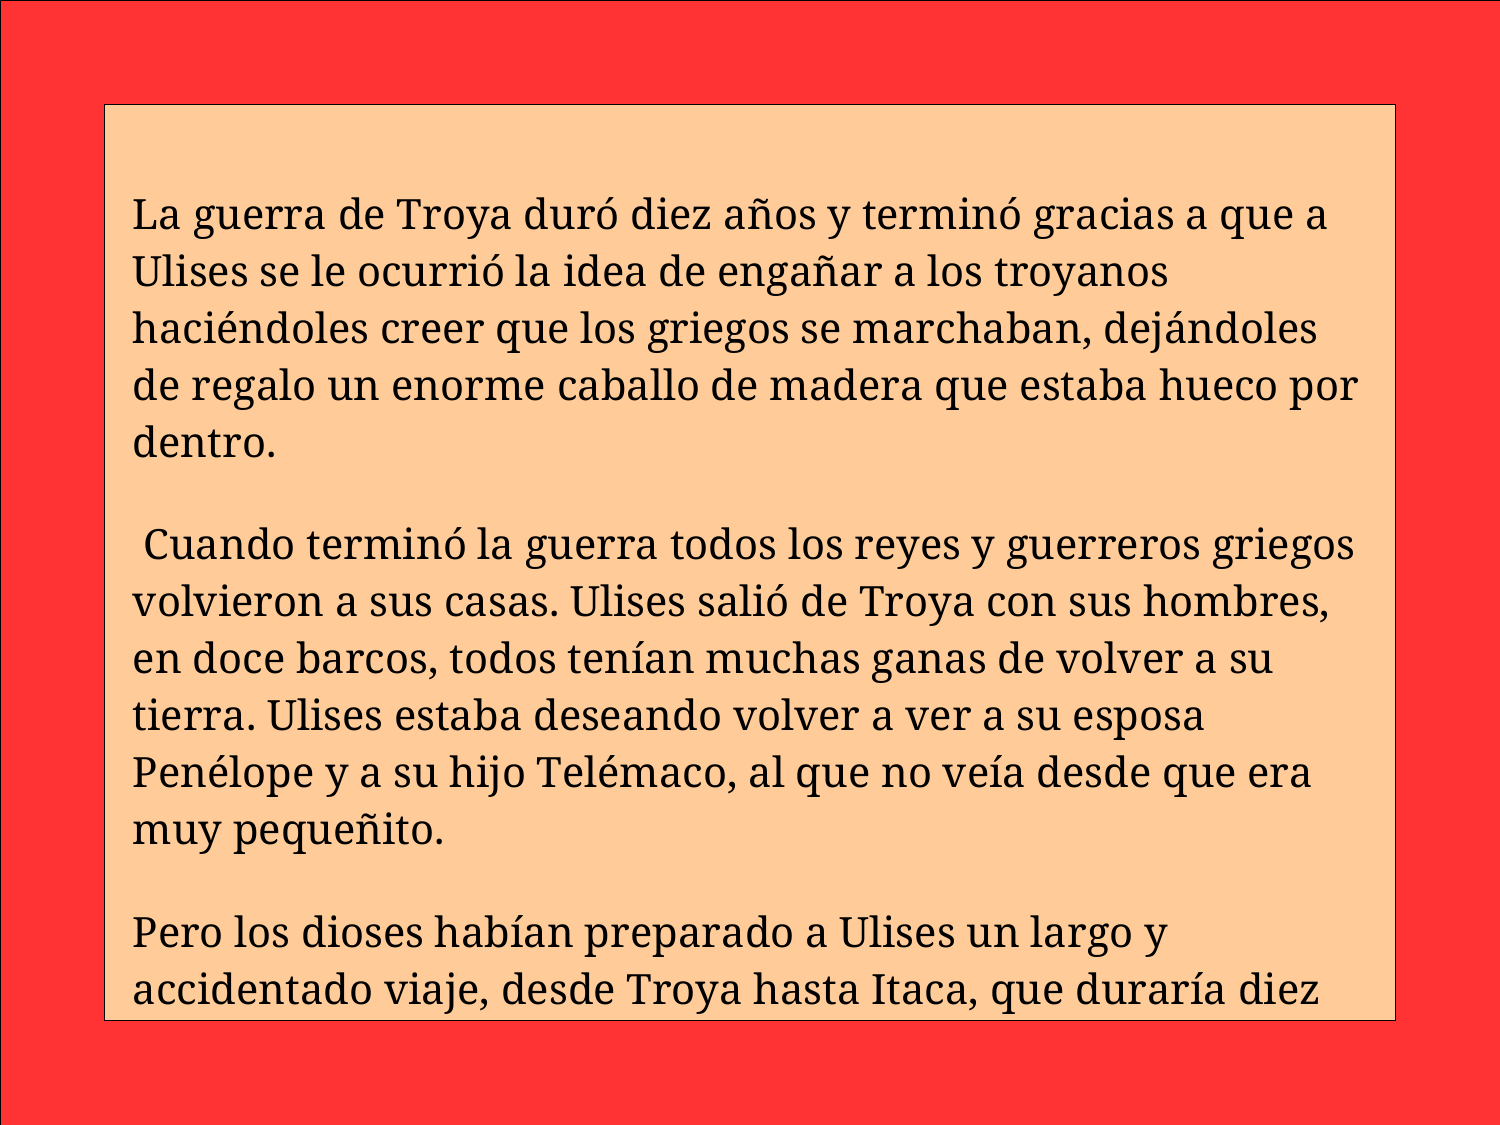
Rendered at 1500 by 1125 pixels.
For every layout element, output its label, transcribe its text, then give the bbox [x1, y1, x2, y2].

text_box [0, 0, 1500, 1125]
text_box La guerra de Troya duró diez años y terminó gracias a que a Ulises se le ocurrió la idea de engañar a los troyanos haciéndoles creer que los griegos se marchaban, dejándoles de regalo un enorme caballo de madera que estaba hueco por dentro. Cuando terminó la guerra todos los reyes y guerreros griegos volvieron a sus casas. Ulises salió de Troya con sus hombres, en doce barcos, todos tenían muchas ganas de volver a su tierra. Ulises estaba deseando volver a ver a su esposa Penélope y a su hijo Telémaco, al que no veía desde que era muy pequeñito. Pero los dioses habían preparado a Ulises un largo y accidentado viaje, desde Troya hasta Itaca, que duraría diez años más, cuyo relato conocemos con el nombre de "Odisea" [118, 177, 1382, 959]
